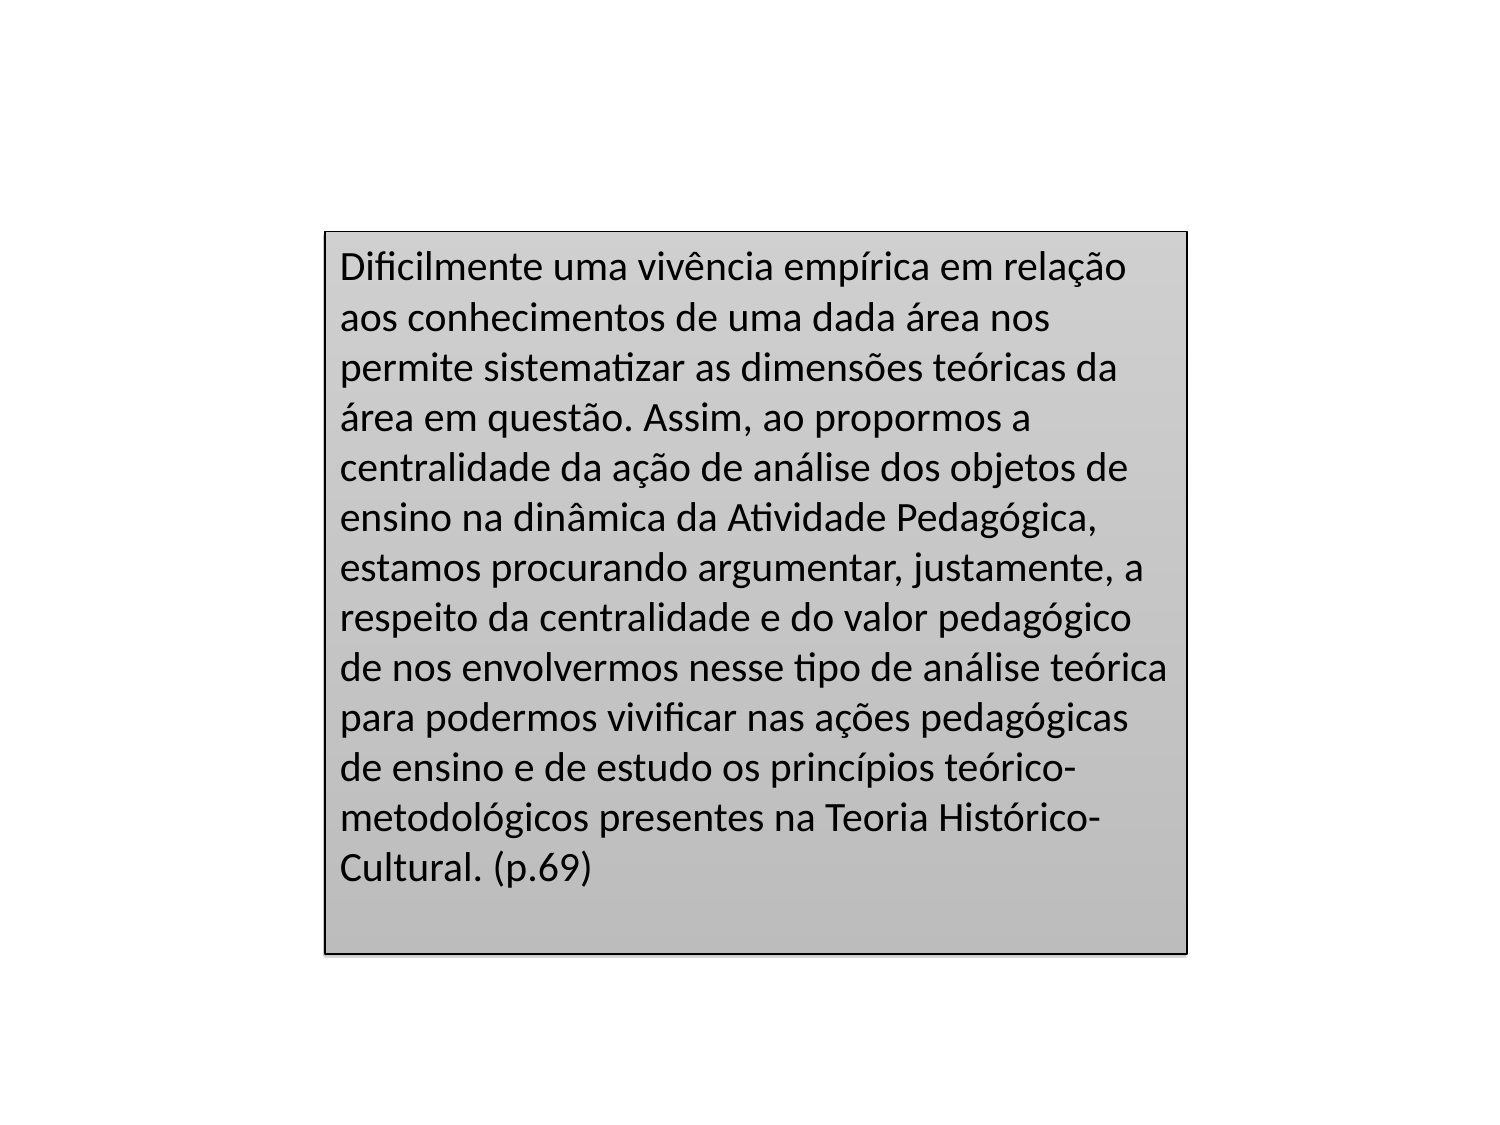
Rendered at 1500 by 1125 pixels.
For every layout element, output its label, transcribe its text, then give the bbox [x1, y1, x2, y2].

text_box Dificilmente uma vivência empírica em relação aos conhecimentos de uma dada área nos permite sistematizar as dimensões teóricas da área em questão. Assim, ao propormos a centralidade da ação de análise dos objetos de ensino na dinâmica da Atividade Pedagógica, estamos procurando argumentar, justamente, a respeito da centralidade e do valor pedagógico de nos envolvermos nesse tipo de análise teórica para podermos vivificar nas ações pedagógicas de ensino e de estudo os princípios teórico-metodológicos presentes na Teoria Histórico-Cultural. (p.69) [324, 231, 1188, 954]
